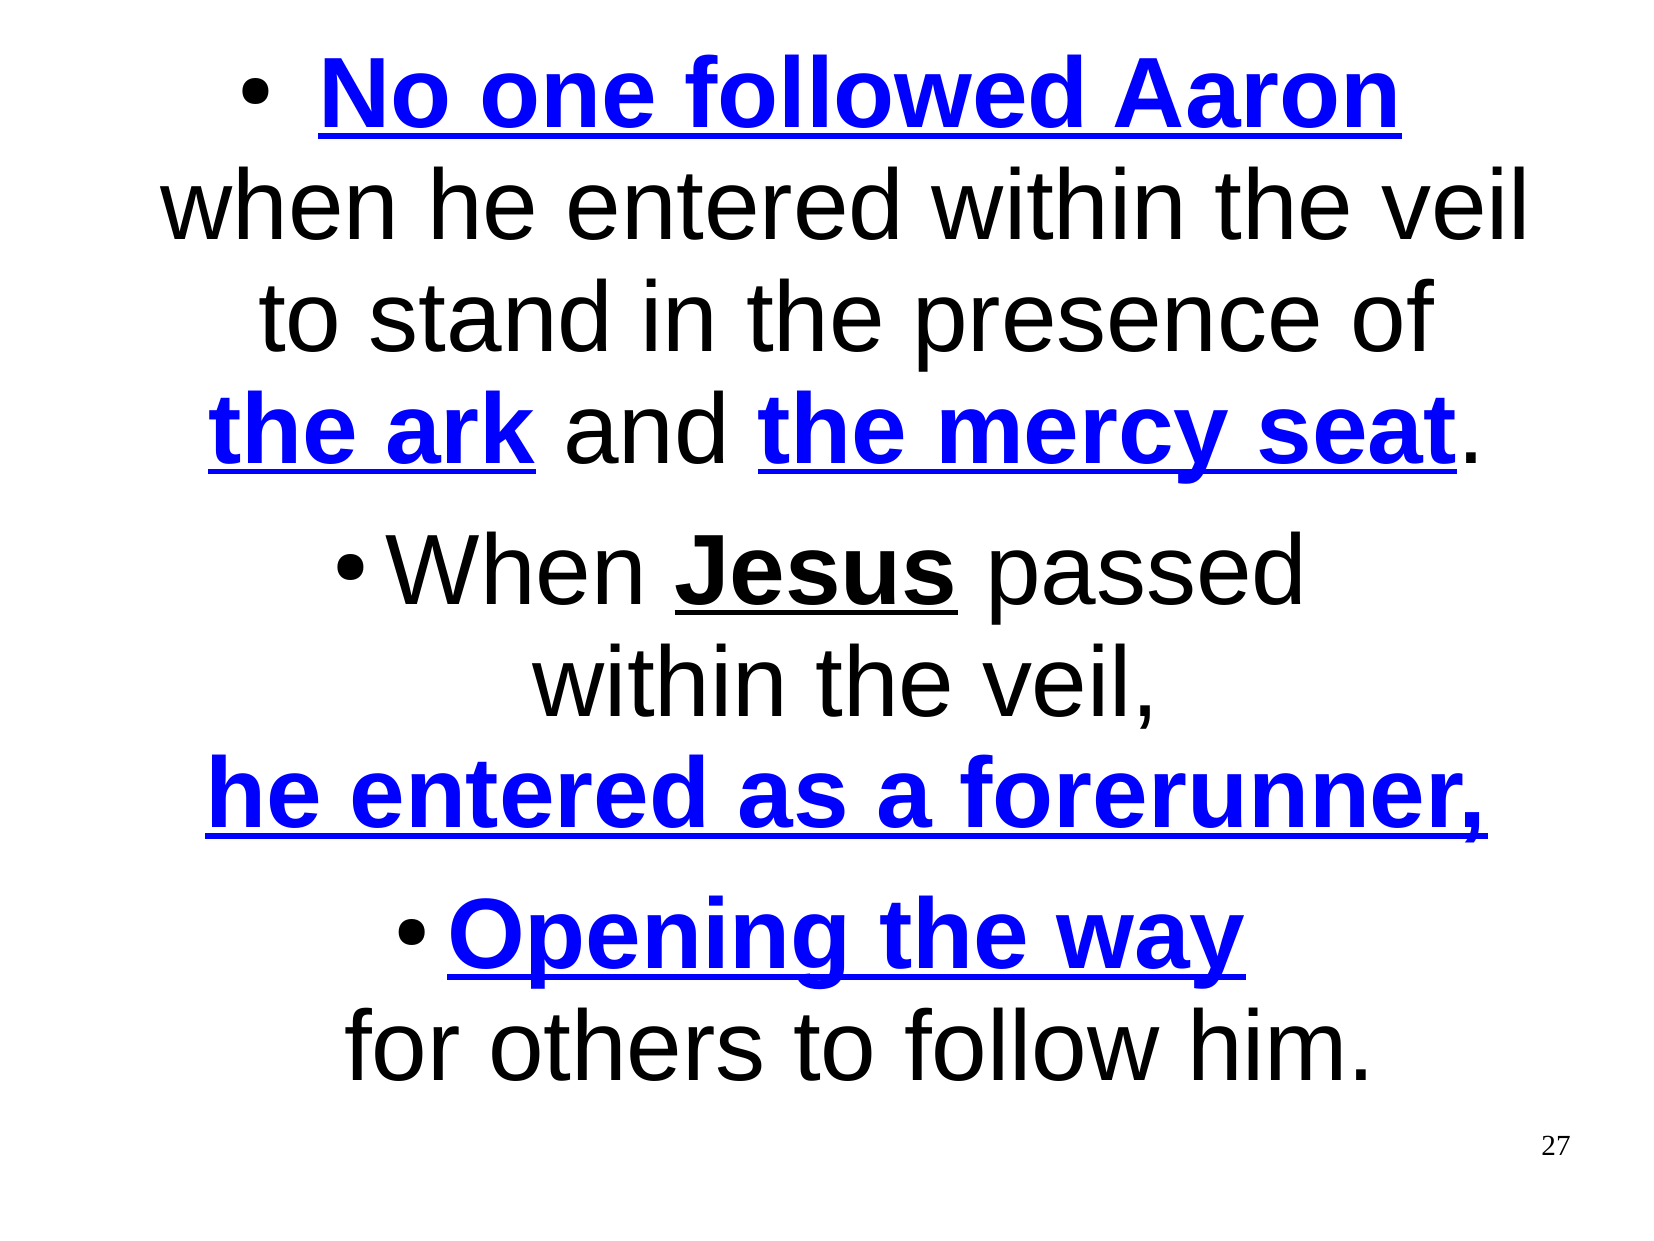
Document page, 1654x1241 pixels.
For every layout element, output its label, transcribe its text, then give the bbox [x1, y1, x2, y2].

list No one followed Aaron when he entered within the veil to stand in the presence of the ark and the mercy seat. When Jesus passed within the veil, he entered as a forerunner, Opening the way for others to follow him. [37, 37, 1613, 1201]
